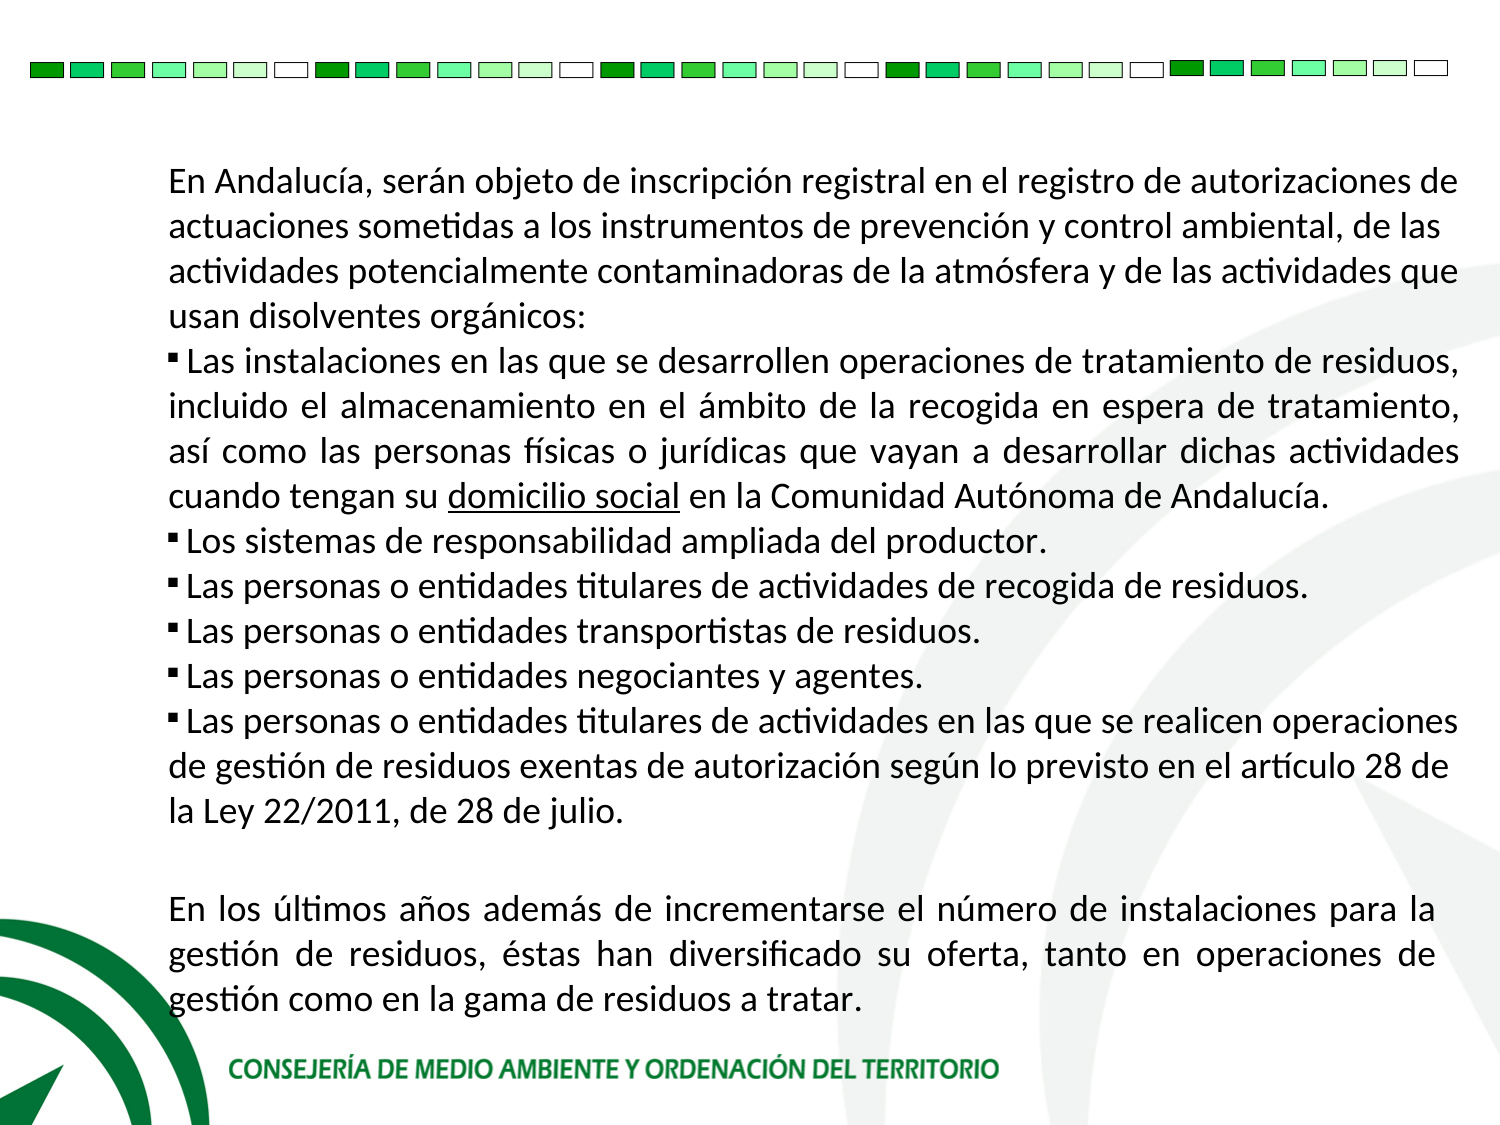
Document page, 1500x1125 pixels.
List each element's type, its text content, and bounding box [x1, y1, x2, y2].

text_box En los últimos años además de incrementarse el número de instalaciones para la gestión de residuos, éstas han diversificado su oferta, tanto en operaciones de gestión como en la gama de residuos a tratar. [153, 876, 1453, 1052]
text_box En Andalucía, serán objeto de inscripción registral en el registro de autorizaciones de actuaciones sometidas a los instrumentos de prevención y control ambiental, de las actividades potencialmente contaminadoras de la atmósfera y de las actividades que usan disolventes orgánicos: Las instalaciones en las que se desarrollen operaciones de tratamiento de residuos, incluido el almacenamiento en el ámbito de la recogida en espera de tratamiento, así como las personas físicas o jurídicas que vayan a desarrollar dichas actividades cuando tengan su domicilio social en la Comunidad Autónoma de Andalucía. Los sistemas de responsabilidad ampliada del productor. Las personas o entidades titulares de actividades de recogida de residuos. Las personas o entidades transportistas de residuos. Las personas o entidades negociantes y agentes. Las personas o entidades titulares de actividades en las que se realicen operaciones de gestión de residuos exentas de autorización según lo previsto en el artículo 28 de la Ley 22/2011, de 28 de julio. [153, 148, 1477, 839]
picture [0, 0, 1500, 1125]
